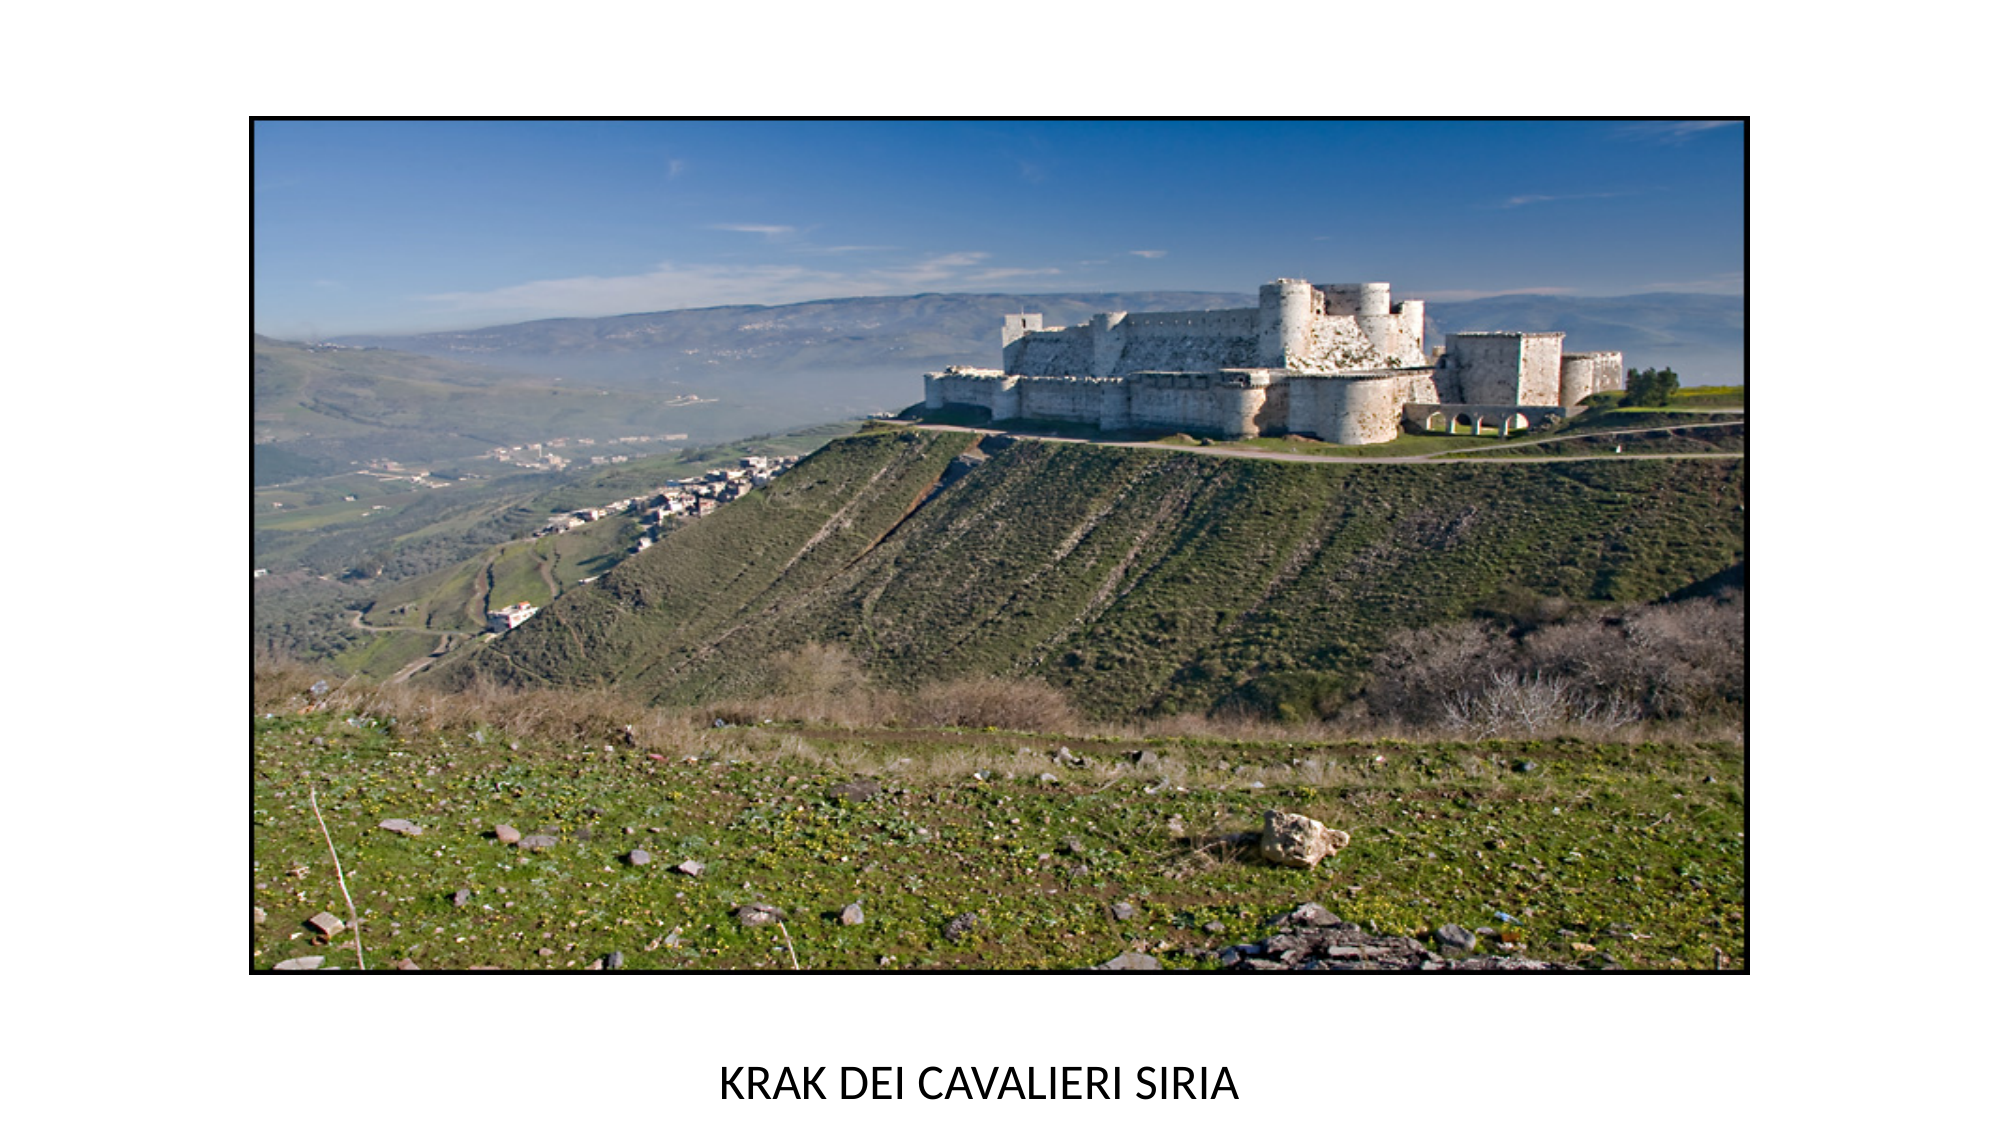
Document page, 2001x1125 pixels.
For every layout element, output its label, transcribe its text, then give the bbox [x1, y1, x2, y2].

subtitle KRAK DEI CAVALIERI SIRIA [229, 1048, 1730, 1125]
picture [249, 116, 1750, 975]
